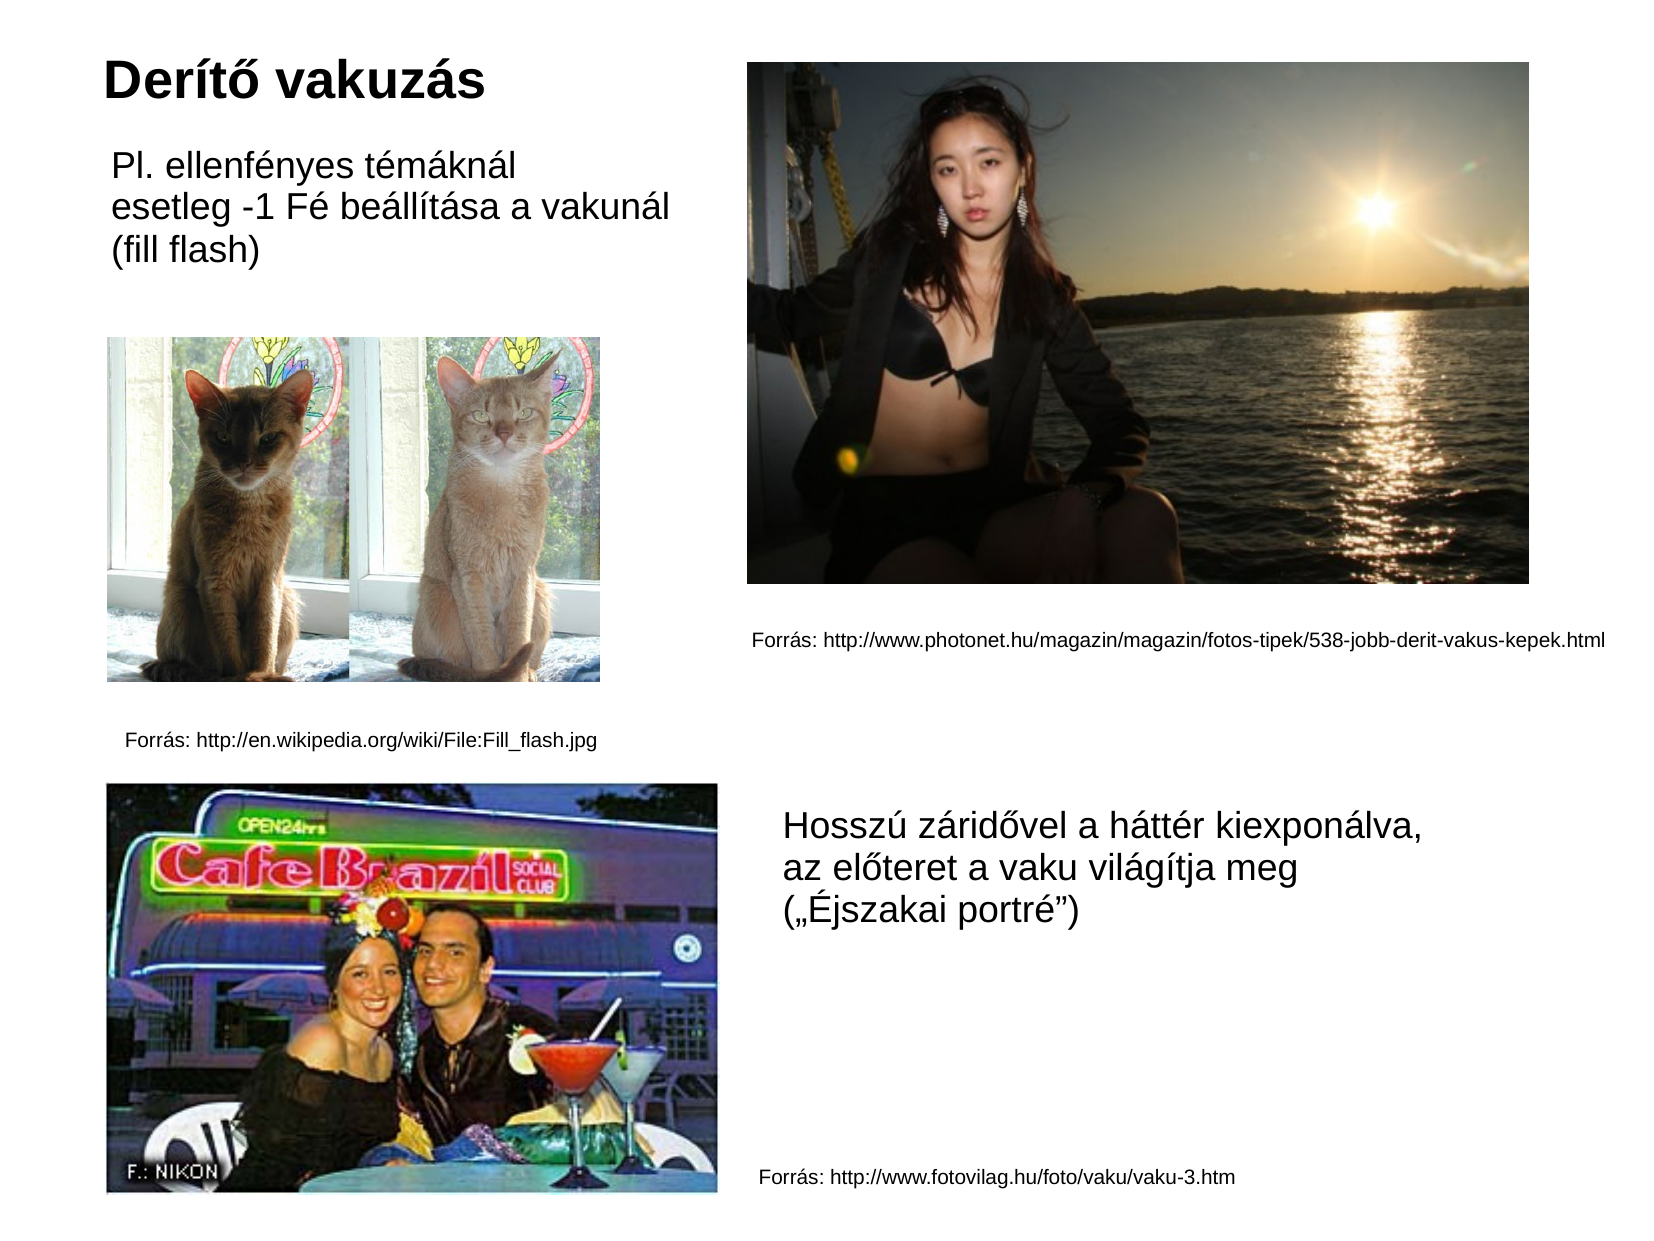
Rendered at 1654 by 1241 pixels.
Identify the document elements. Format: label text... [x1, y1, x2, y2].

picture [105, 782, 720, 1195]
picture [107, 337, 600, 682]
text_box Forrás: http://en.wikipedia.org/wiki/File:Fill_flash.jpg [110, 720, 613, 759]
text_box Forrás: http://www.fotovilag.hu/foto/vaku/vaku-3.htm [743, 1158, 1251, 1197]
text_box Pl. ellenfényes témáknál esetleg -1 Fé beállítása a vakunál (fill flash) [96, 136, 686, 278]
text_box Hosszú záridővel a háttér kiexponálva, az előteret a vaku világítja meg („Éjszakai portré”) [767, 797, 1449, 939]
text_box Forrás: http://www.photonet.hu/magazin/magazin/fotos-tipek/538-jobb-derit-vakus-kepek.html [736, 621, 1622, 660]
text_box Derítő vakuzás [89, 42, 503, 120]
picture [747, 62, 1529, 584]
